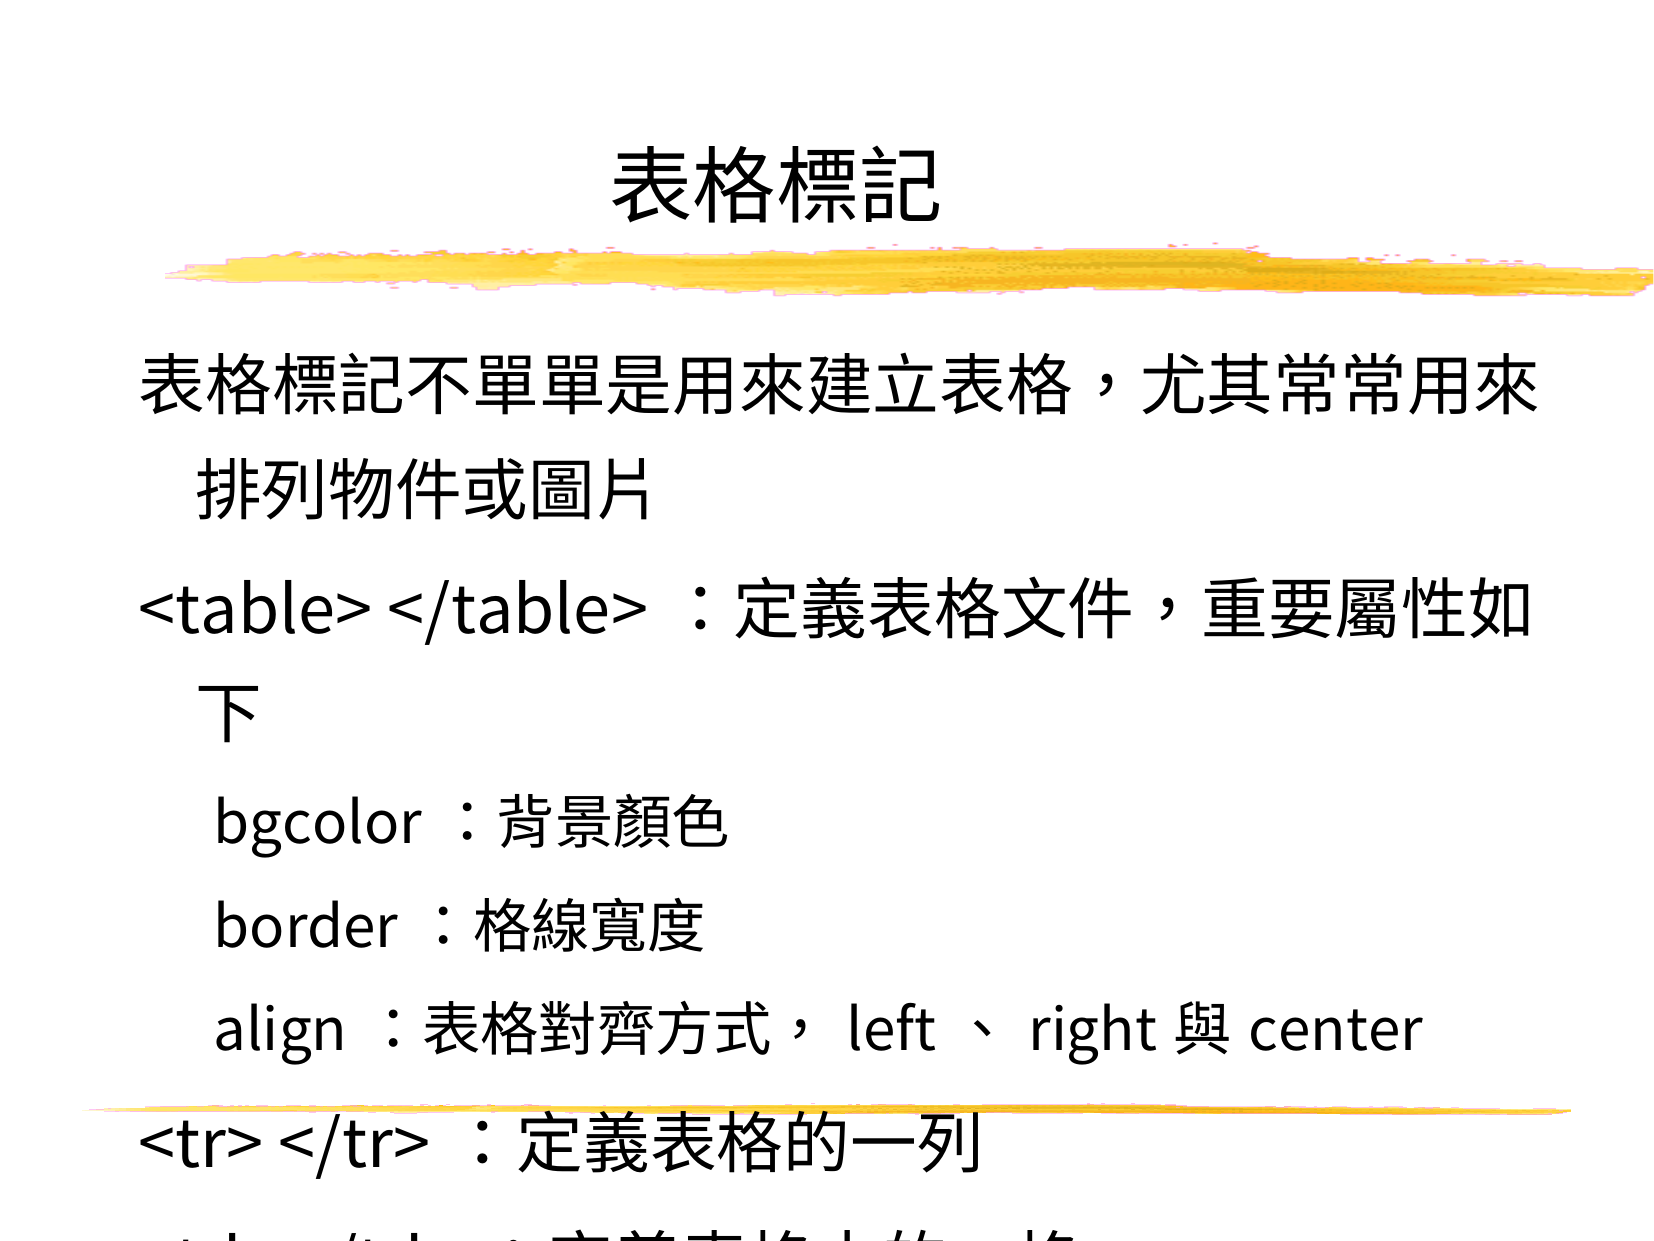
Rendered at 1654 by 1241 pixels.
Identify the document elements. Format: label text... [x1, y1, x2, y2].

title 表格標記 [73, 41, 1479, 249]
picture [82, 1102, 124, 1117]
picture [165, 237, 1654, 308]
list 表格標記不單單是用來建立表格，尤其常常用來排列物件或圖片 <table> </table>：定義表格文件，重要屬性如下 bgcolor：背景顏色 border：格線寬度 align：表格對齊方式，left、right與center <tr> </tr>：定義表格的一列 <td> </td>：定義表格中的一格 參考http://internet.class.kmu.edu.tw/barebone_tw.html [124, 316, 1585, 1119]
